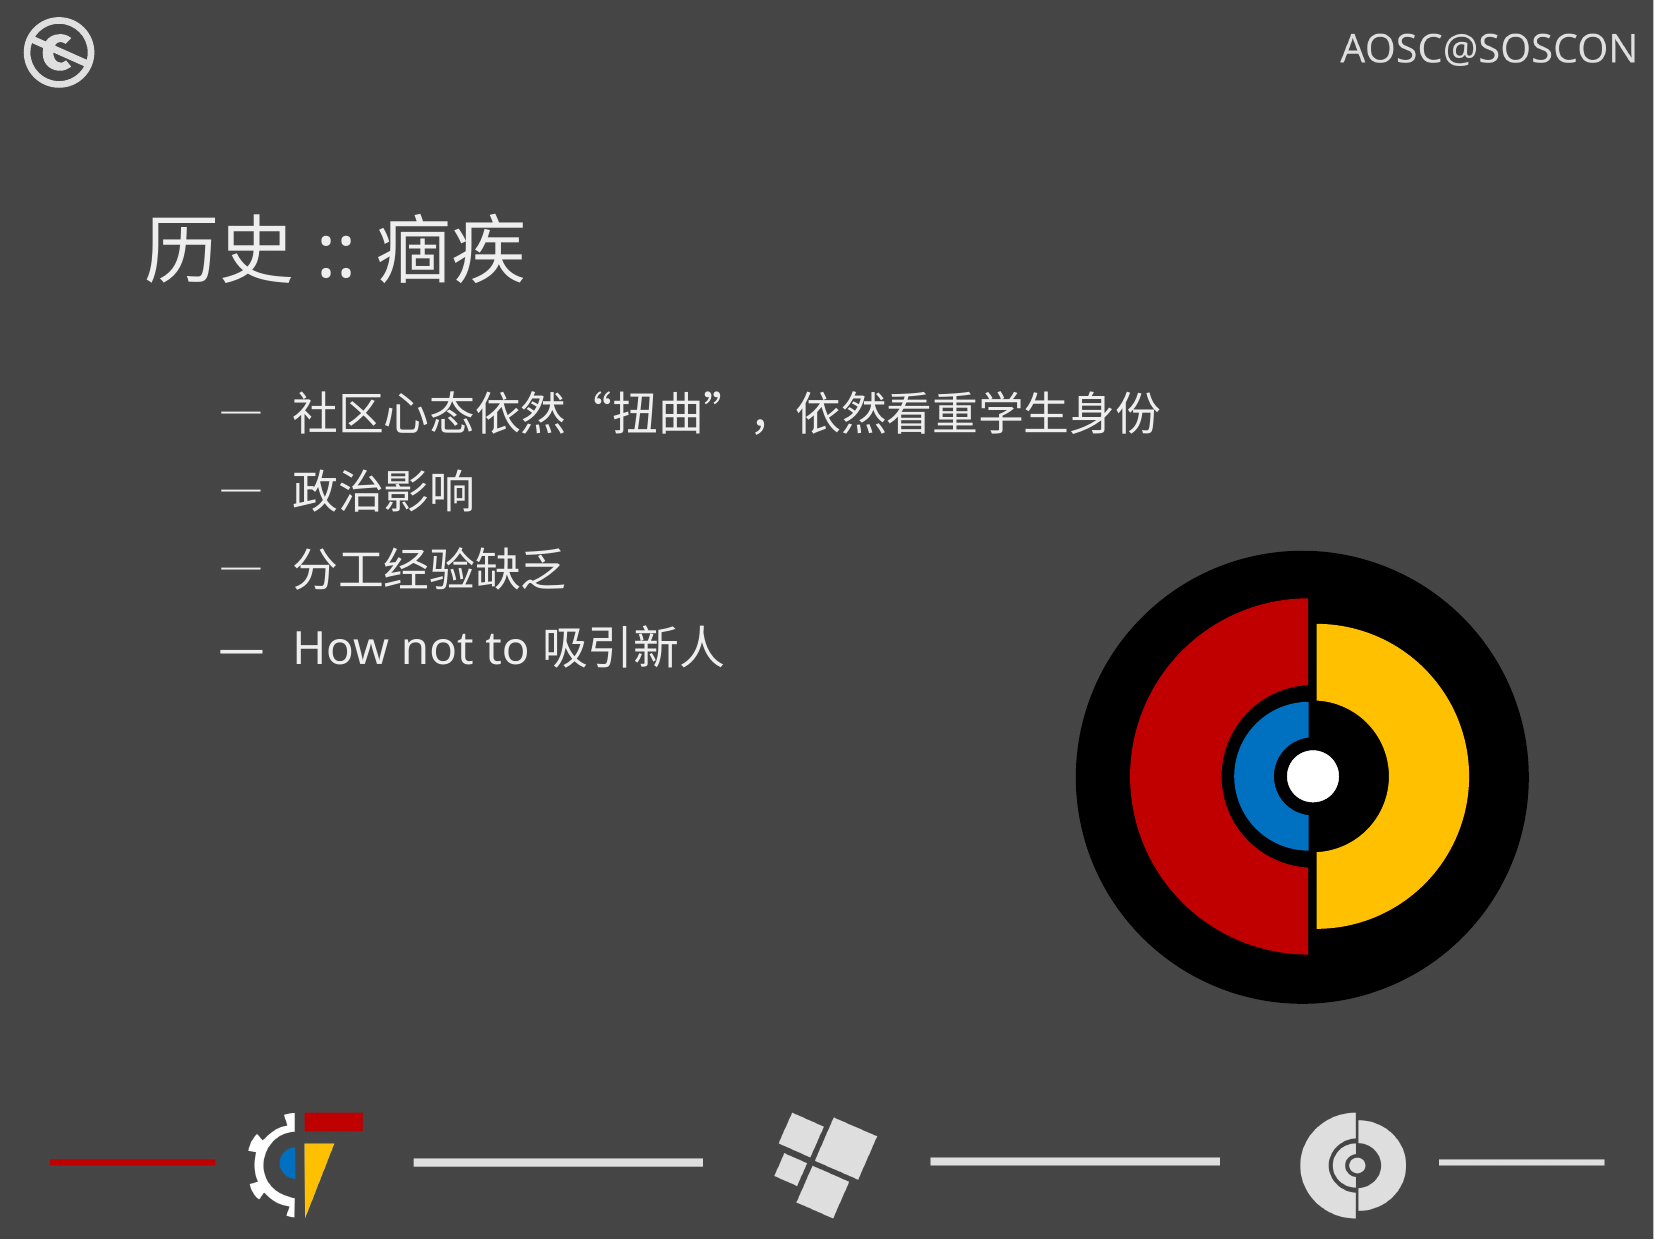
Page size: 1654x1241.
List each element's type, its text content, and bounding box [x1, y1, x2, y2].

text_box 历史::痼疾 — 社区心态依然“扭曲”，依然看重学生身份 — 政治影响 — 分工经验缺乏 — How not to吸引新人 [129, 183, 1536, 1028]
picture [0, 0, 1654, 1240]
